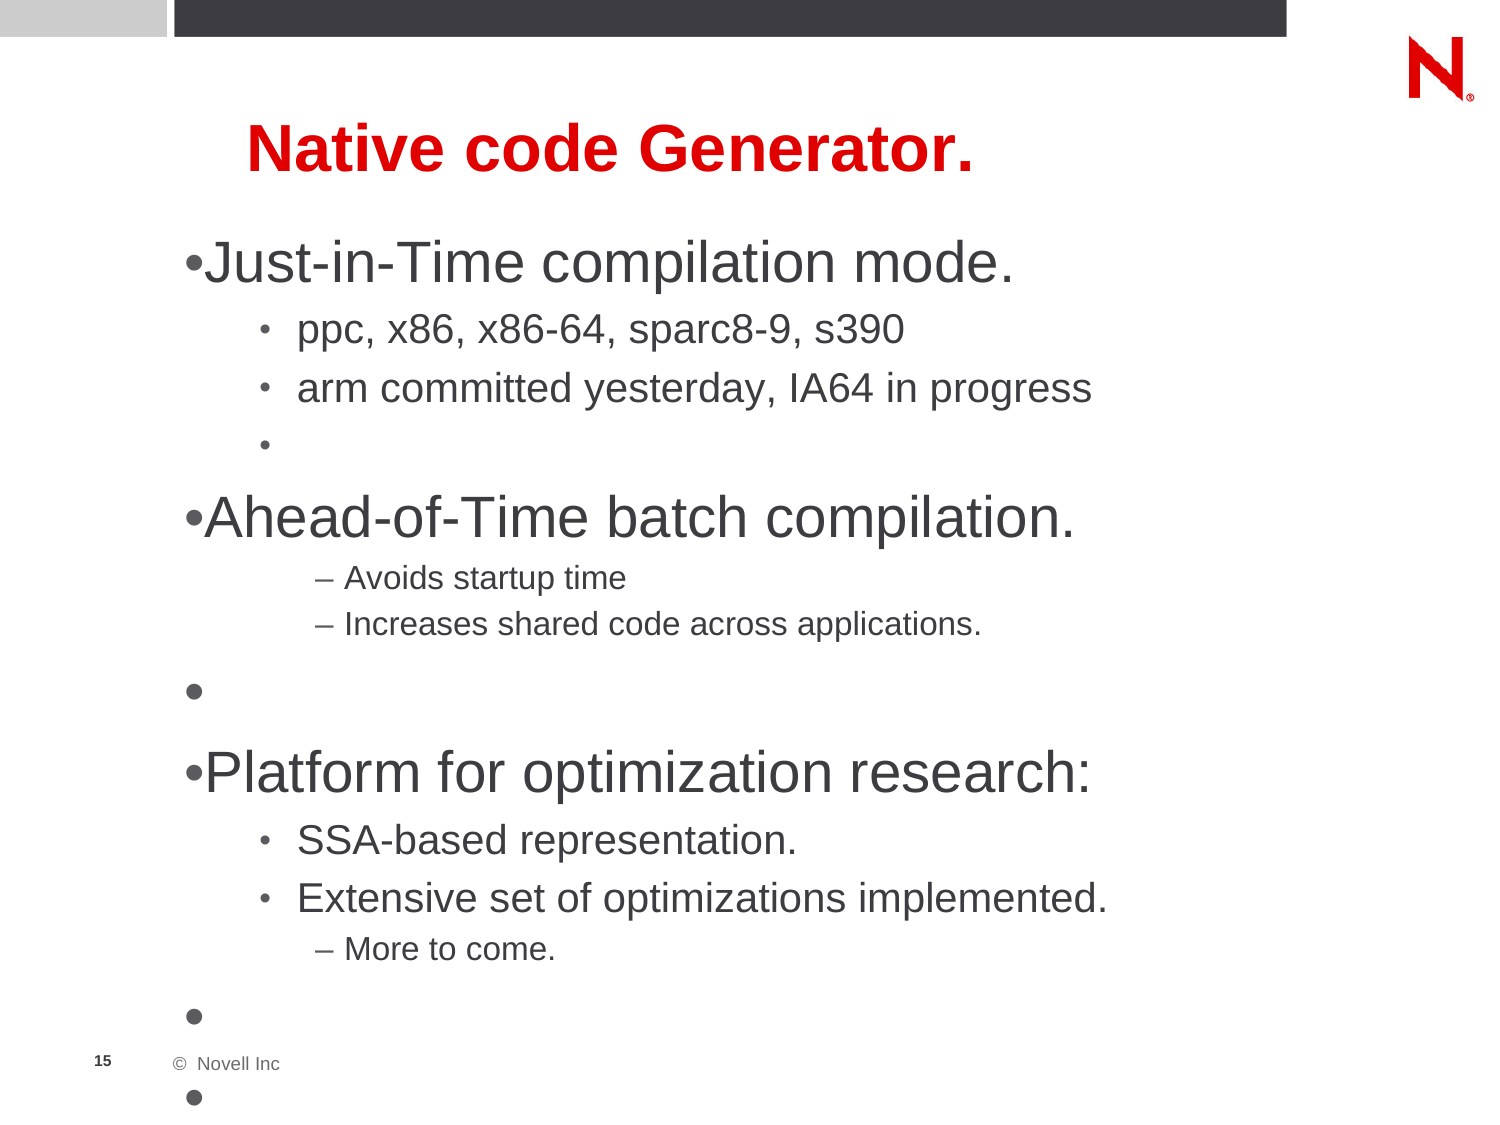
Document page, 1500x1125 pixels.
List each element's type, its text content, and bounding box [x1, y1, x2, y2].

picture [1404, 32, 1477, 105]
list Just-in-Time compilation mode. ppc, x86, x86-64, sparc8-9, s390 arm committed yesterday, IA64 in progress Ahead-of-Time batch compilation. Avoids startup time Increases shared code across applications. Platform for optimization research: SSA-based representation. Extensive set of optimizations implemented. More to come. [184, 213, 1385, 1125]
title Native code Generator. [246, 68, 1409, 231]
